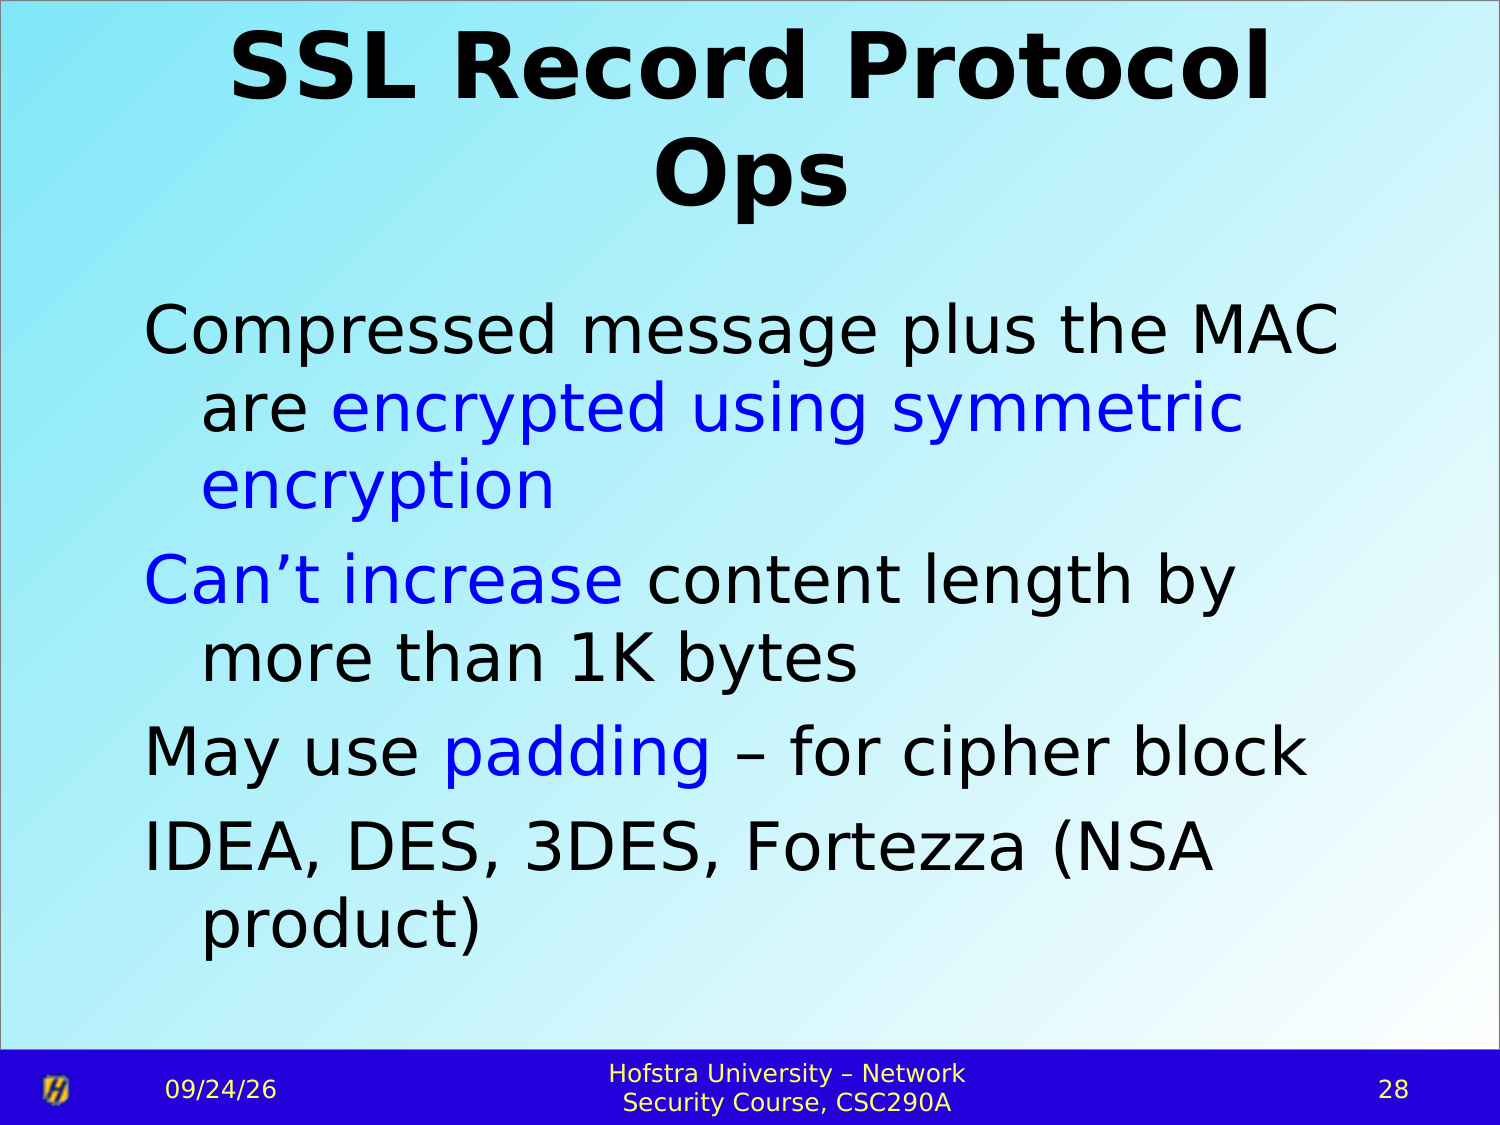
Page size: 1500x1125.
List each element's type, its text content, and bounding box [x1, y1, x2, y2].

list Compressed message plus the MAC are encrypted using symmetric encryption Can’t increase content length by more than 1K bytes May use padding – for cipher block IDEA, DES, 3DES, Fortezza (NSA product) [128, 283, 1404, 972]
picture [37, 1072, 76, 1110]
title SSL Record Protocol Ops [112, 5, 1391, 236]
